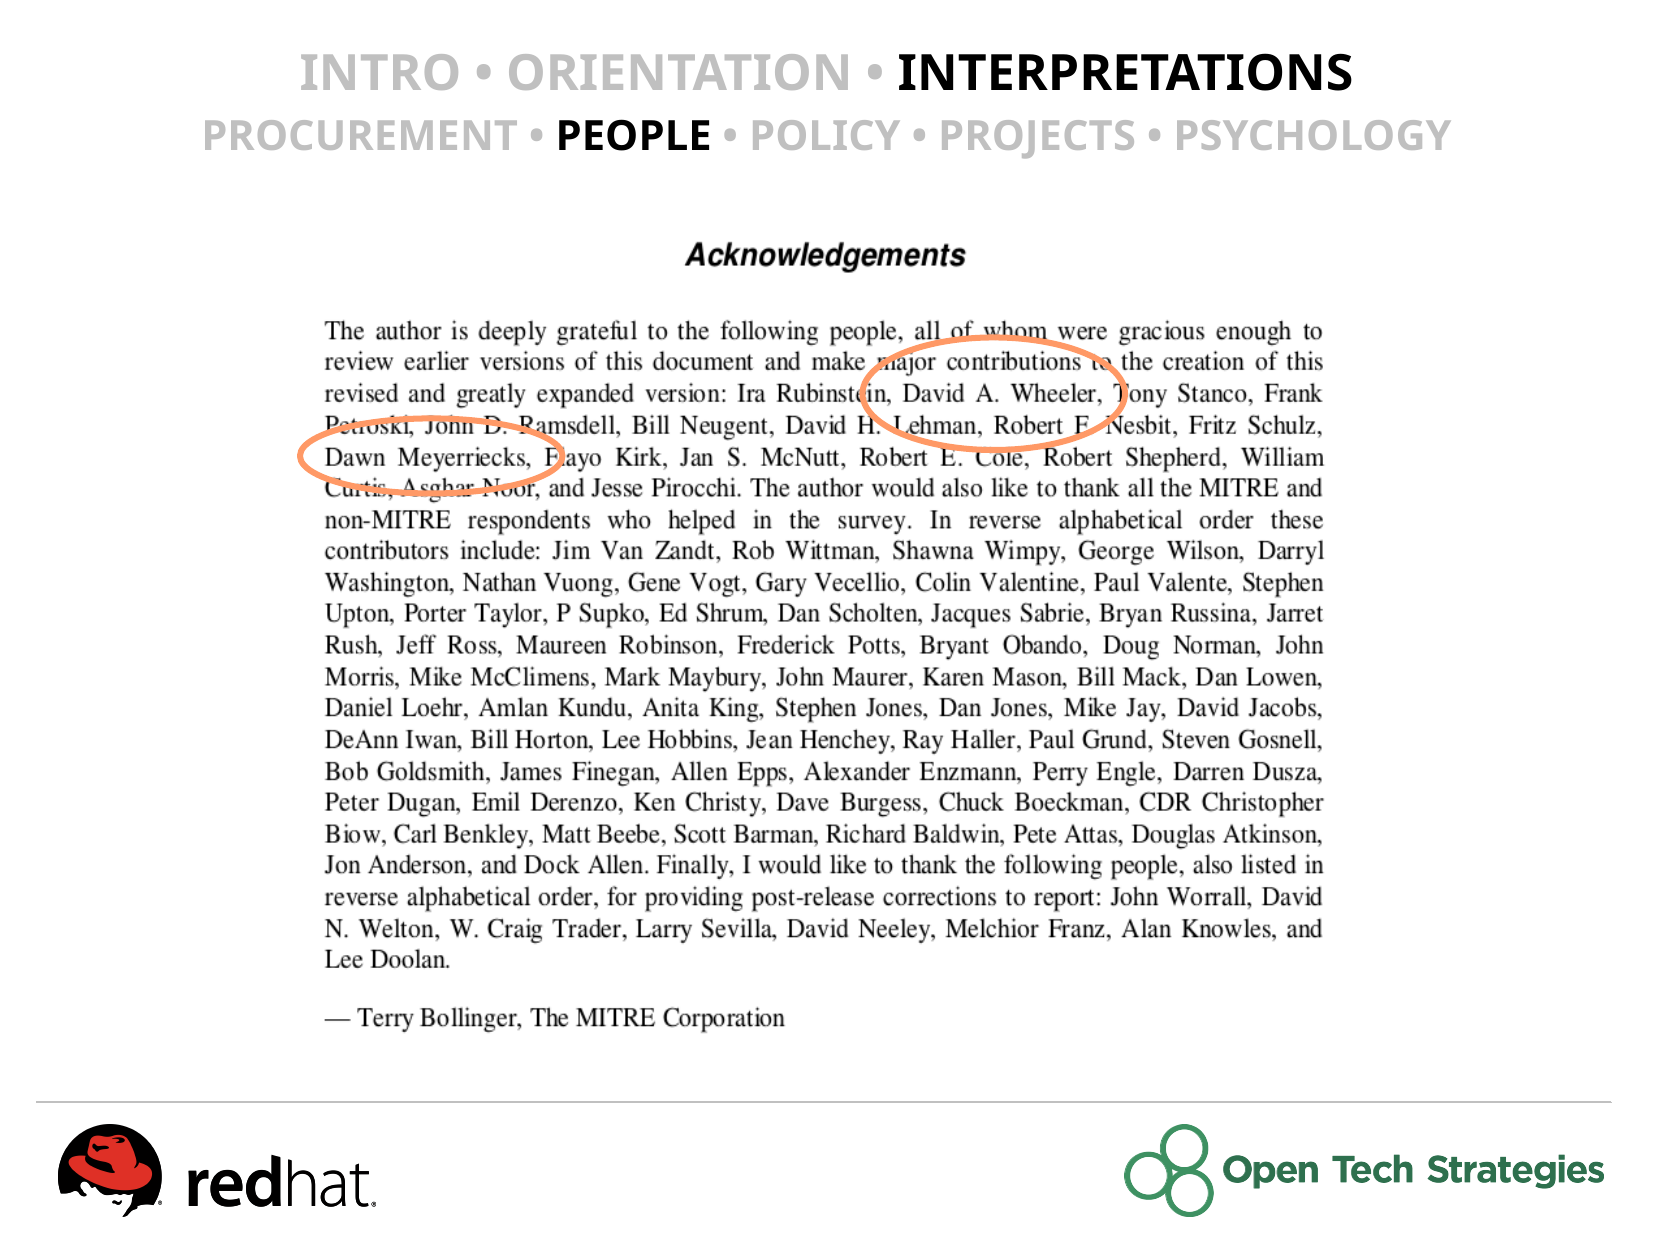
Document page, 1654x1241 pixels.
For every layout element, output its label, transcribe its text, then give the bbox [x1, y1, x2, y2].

picture [278, 231, 1375, 1057]
title INTRO • ORIENTATION • INTERPRETATIONS PROCUREMENT • PEOPLE • POLICY • PROJECTS • PSYCHOLOGY [82, 0, 1571, 204]
picture [1124, 1124, 1604, 1217]
picture [58, 1124, 376, 1217]
